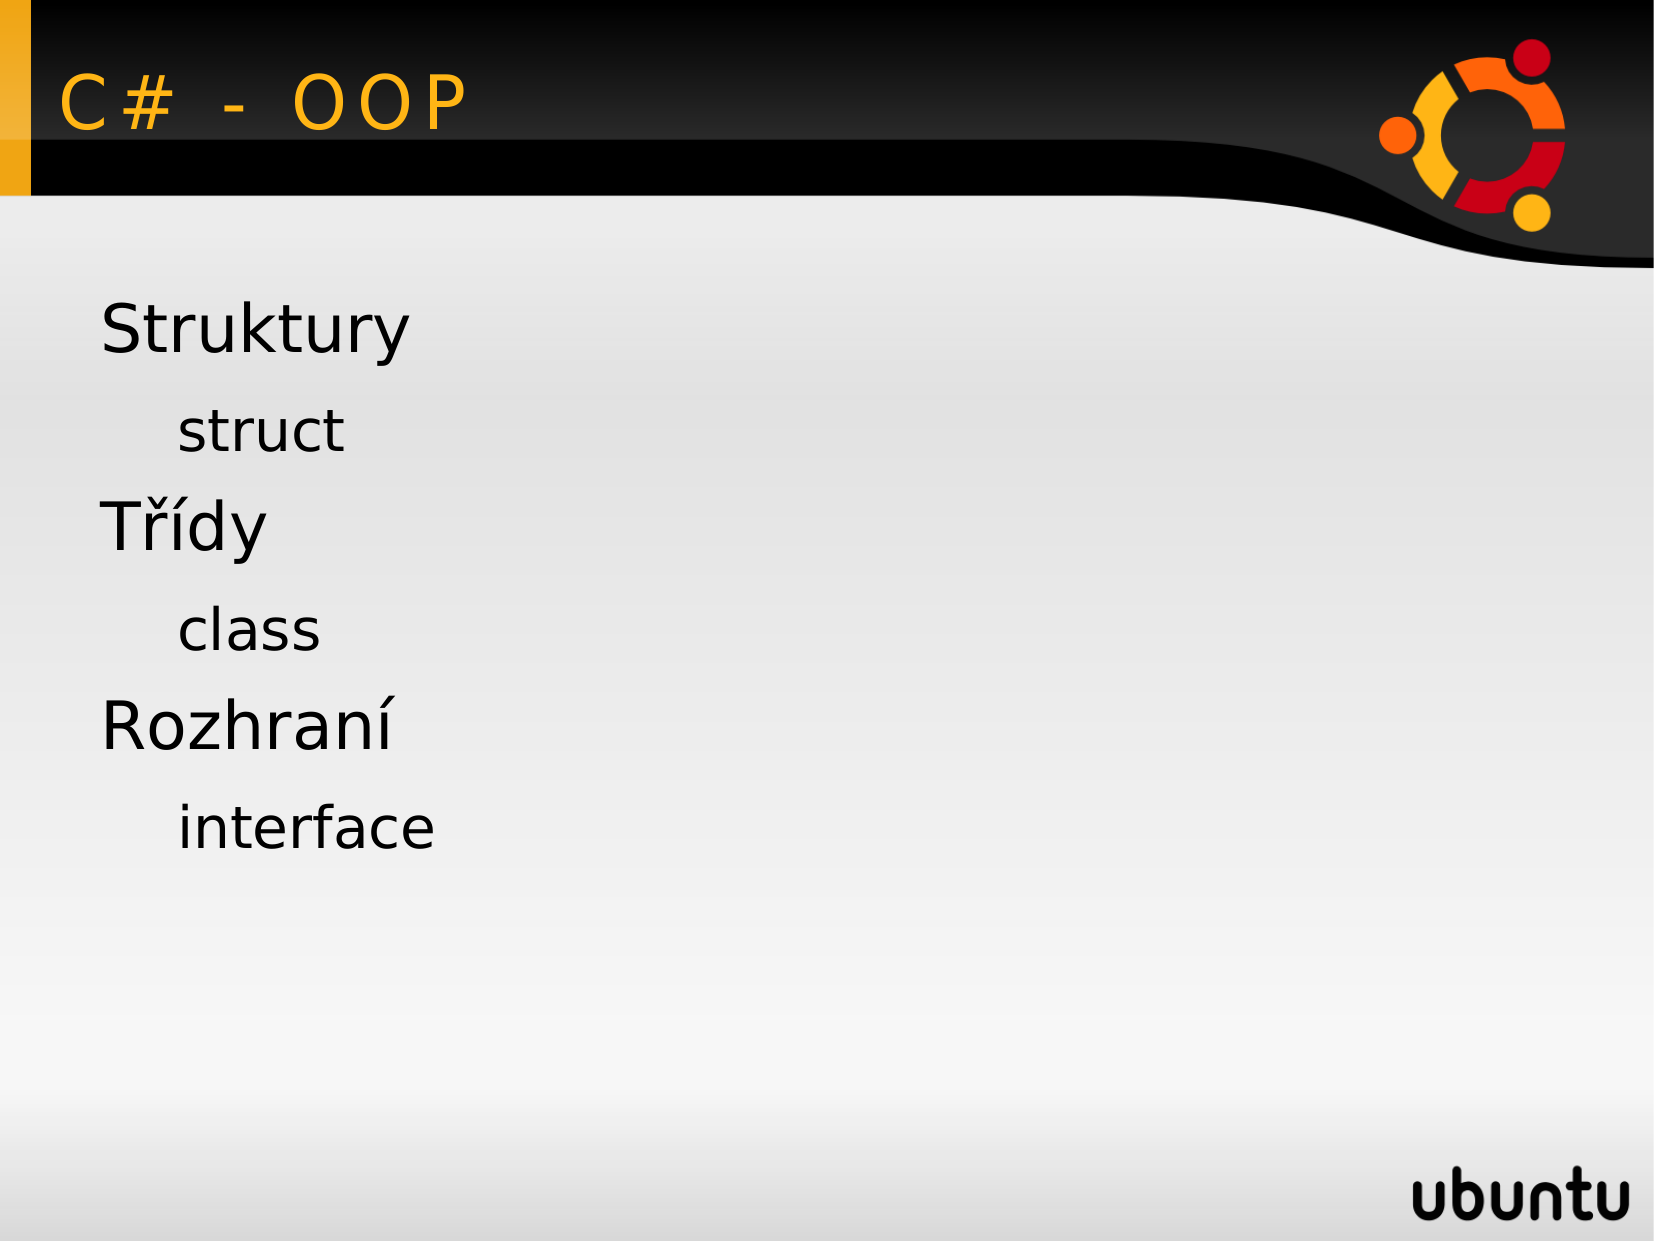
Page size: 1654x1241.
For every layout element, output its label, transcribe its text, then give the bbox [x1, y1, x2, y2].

list Struktury struct Třídy class Rozhraní interface [82, 290, 1571, 1109]
picture [0, 0, 1654, 1241]
title C# - OOP [59, 36, 1270, 171]
